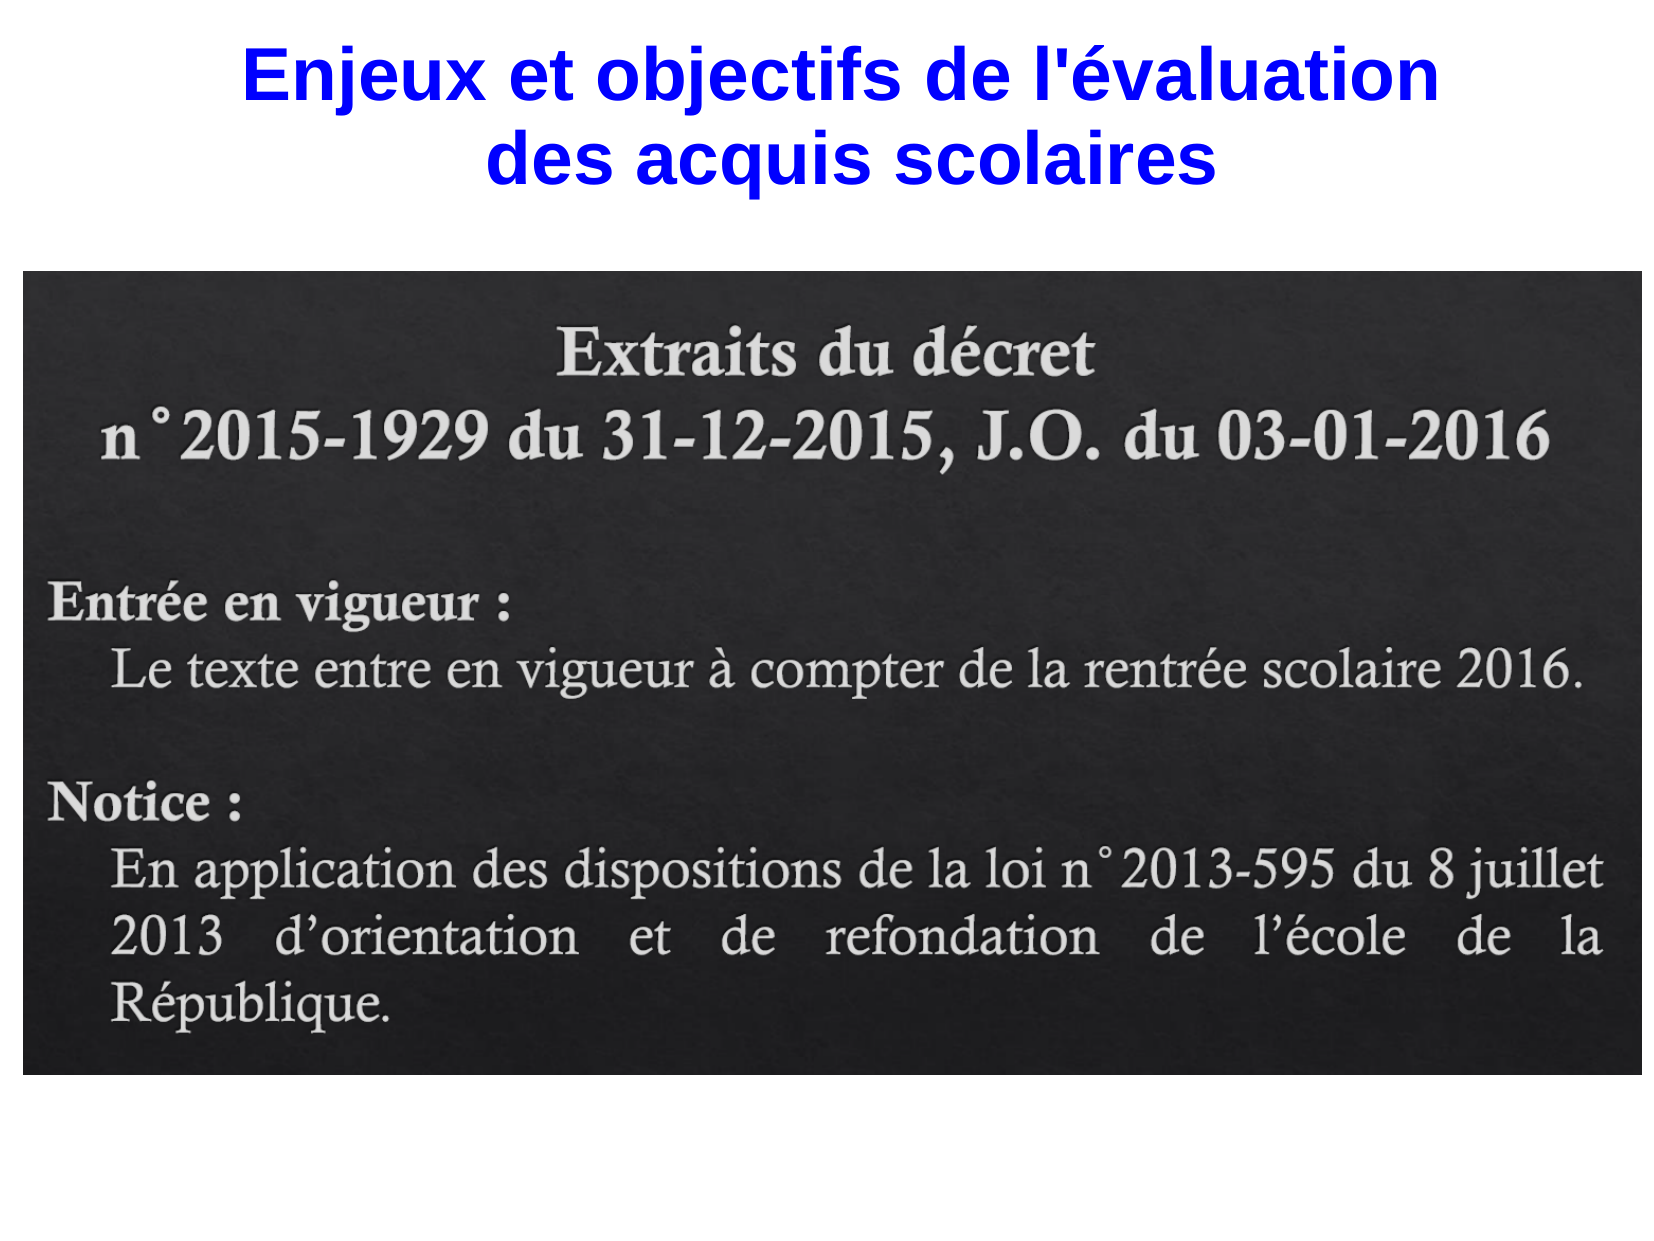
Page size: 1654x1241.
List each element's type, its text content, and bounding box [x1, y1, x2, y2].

text_box Enjeux et objectifs de l'évaluation des acquis scolaires [59, 32, 1611, 201]
picture [23, 271, 1642, 1075]
